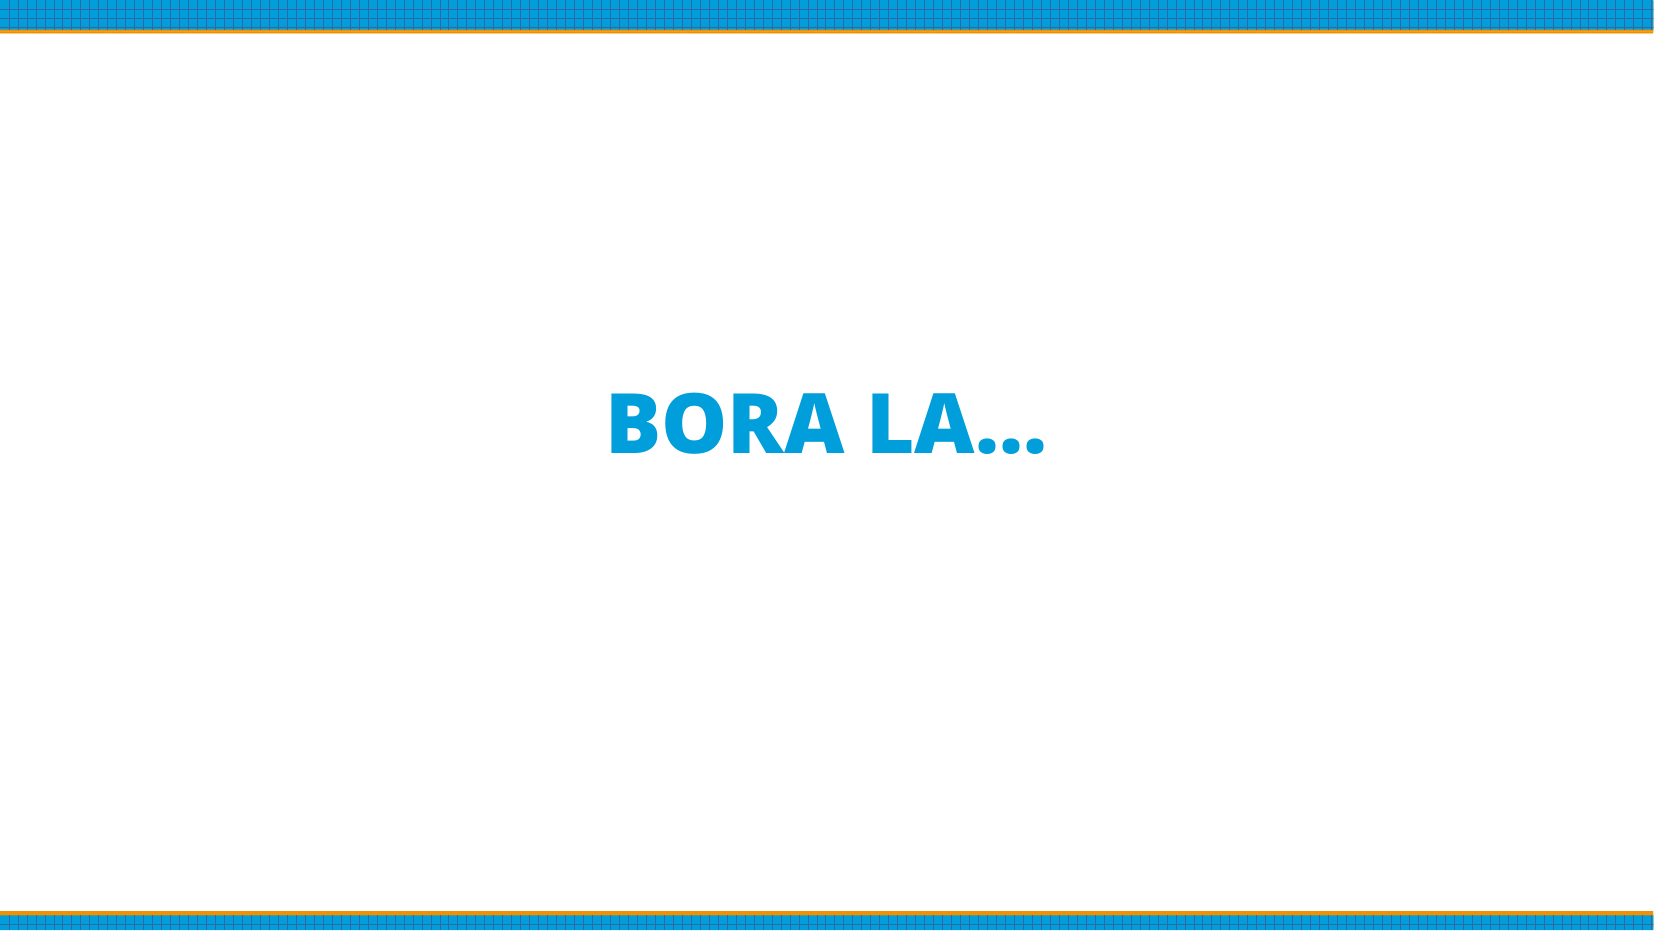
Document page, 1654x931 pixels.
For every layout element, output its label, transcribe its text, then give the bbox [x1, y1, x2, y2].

subtitle BORA LA... [88, 44, 1565, 798]
